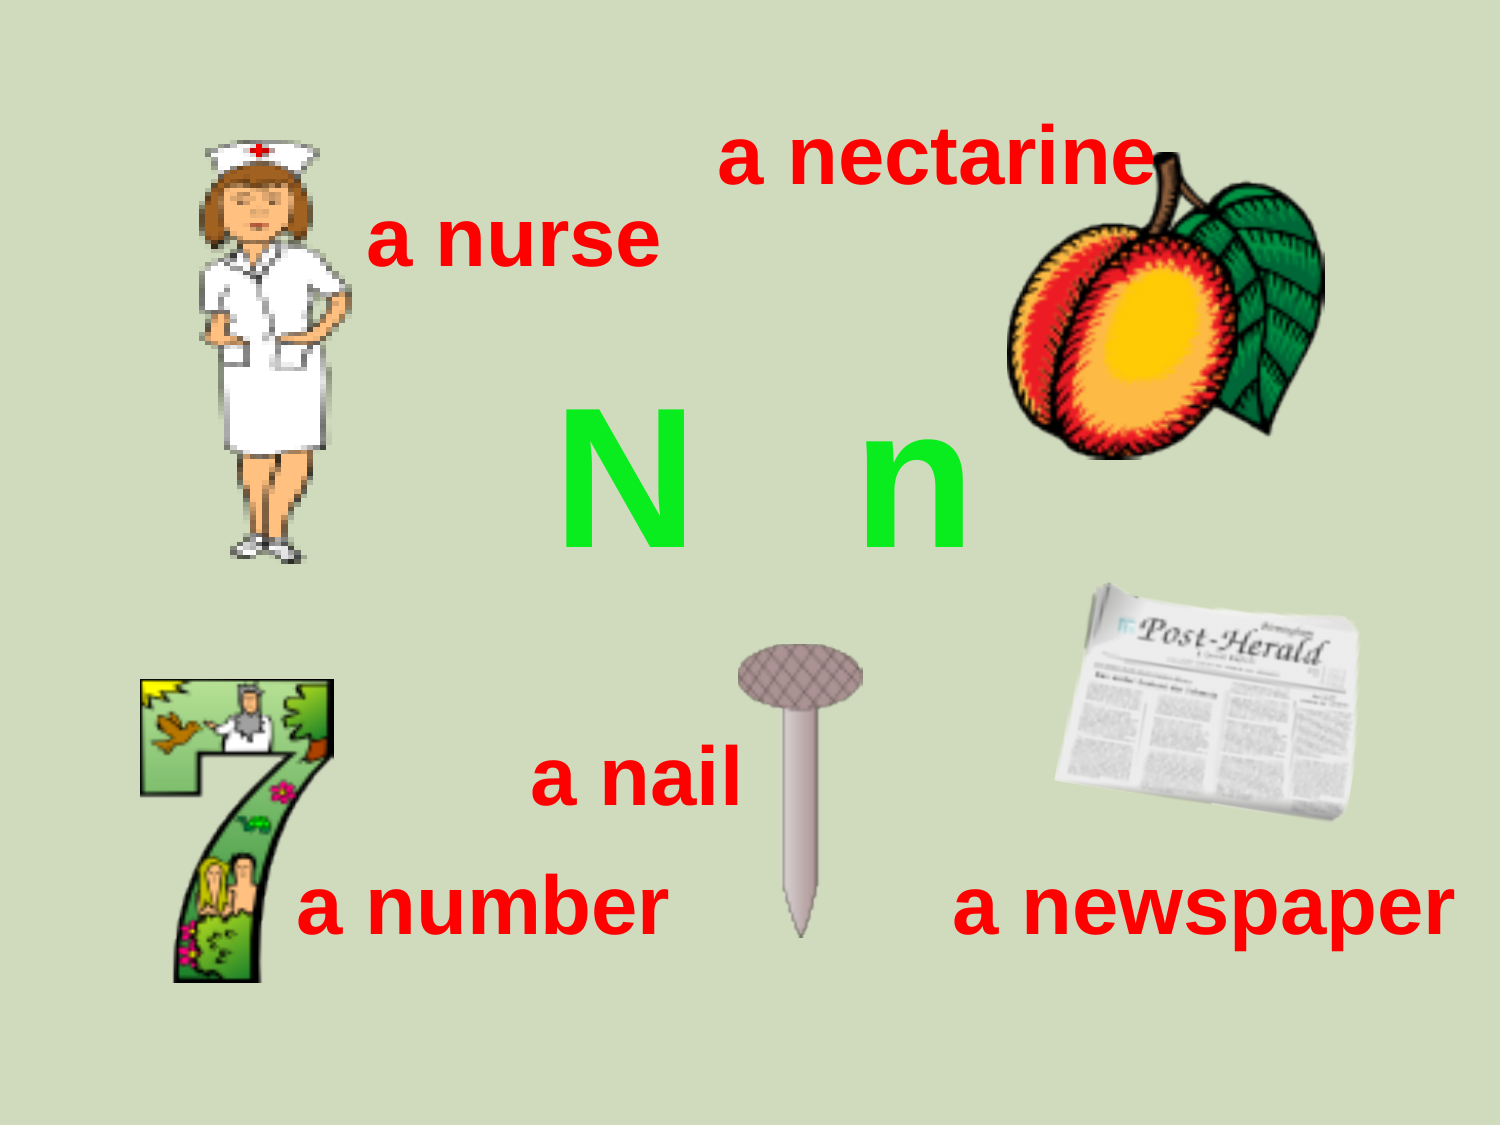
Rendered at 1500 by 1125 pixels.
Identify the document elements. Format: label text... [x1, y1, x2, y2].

picture [1007, 152, 1325, 460]
text_box a newspaper [937, 843, 1500, 960]
text_box a number [281, 843, 774, 960]
picture [738, 644, 863, 938]
picture [199, 140, 352, 565]
picture [1054, 574, 1378, 828]
text_box a nurse [351, 175, 704, 292]
text_box N n [539, 339, 1290, 596]
picture [140, 679, 334, 983]
text_box a nail [515, 714, 809, 831]
text_box a nectarine [703, 93, 1184, 210]
